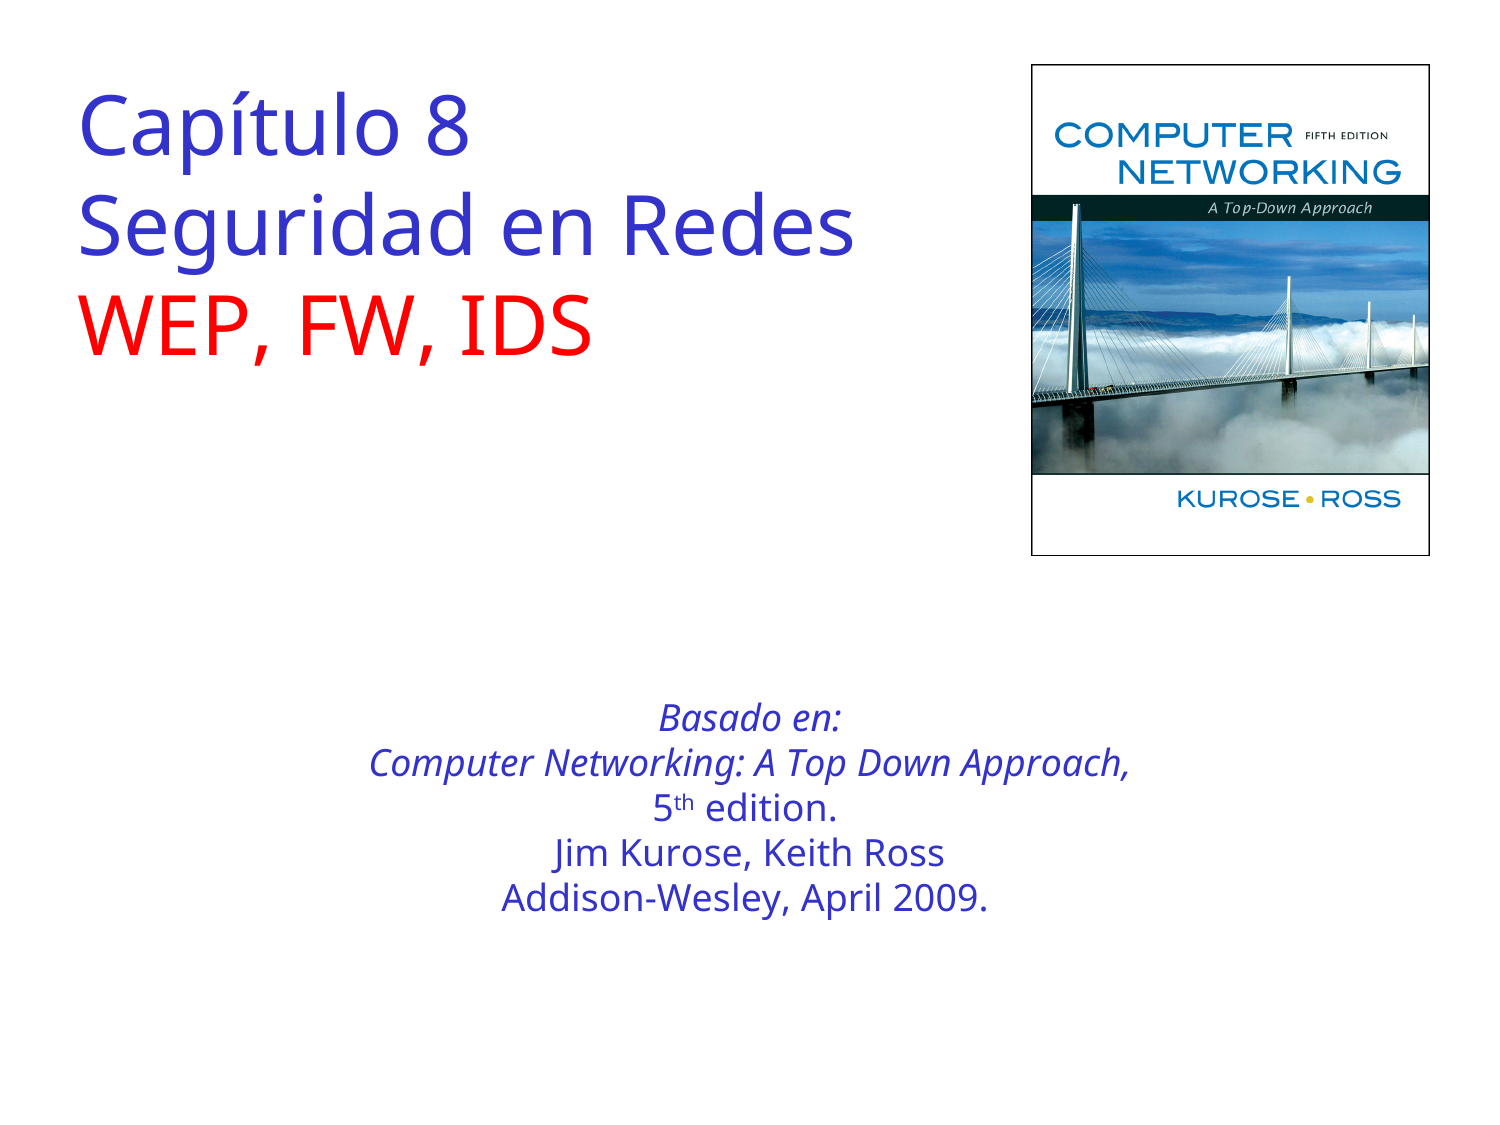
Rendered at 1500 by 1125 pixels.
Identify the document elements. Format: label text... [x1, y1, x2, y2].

text_box Basado en: Computer Networking: A Top Down Approach, 5th edition. Jim Kurose, Keith Ross Addison-Wesley, April 2009. [256, 571, 1244, 1042]
text_box Capítulo 8 Seguridad en Redes WEP, FW, IDS [62, 80, 1009, 364]
picture [1031, 64, 1430, 556]
